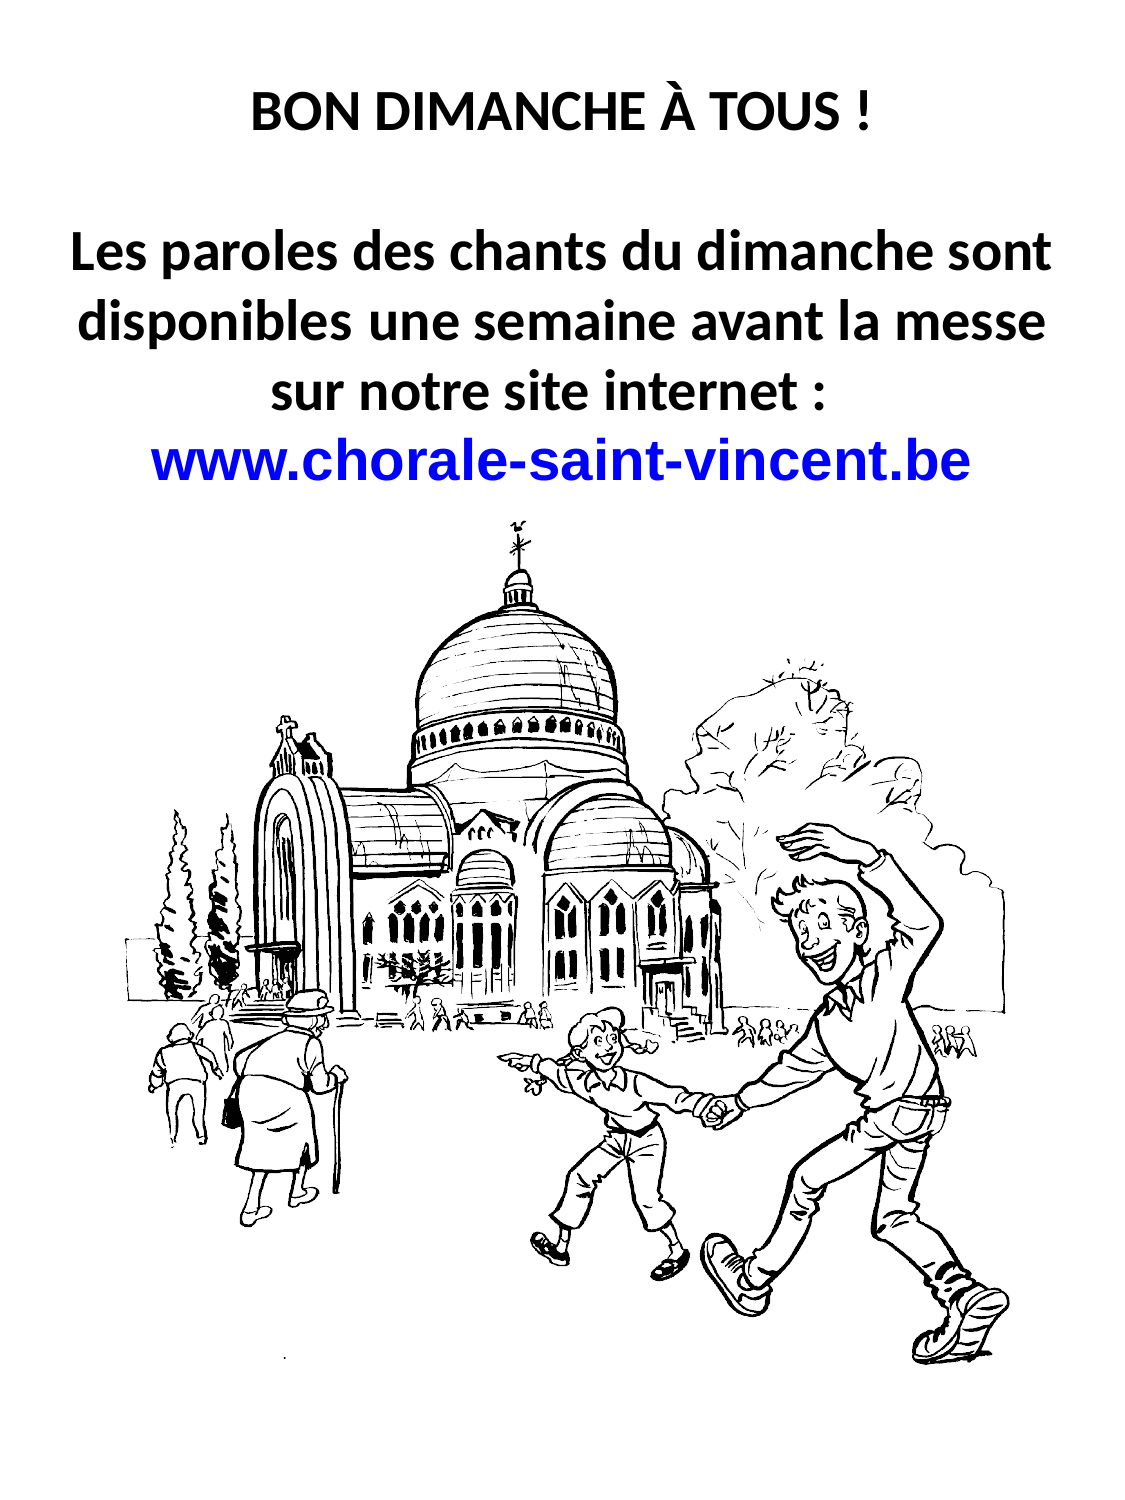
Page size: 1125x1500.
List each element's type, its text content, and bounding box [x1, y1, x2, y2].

picture [117, 473, 1016, 1371]
text_box BON DIMANCHE À TOUS ! Les paroles des chants du dimanche sont disponibles une semaine avant la messe sur notre site internet : www.chorale-saint-vincent.be [0, 64, 1125, 603]
